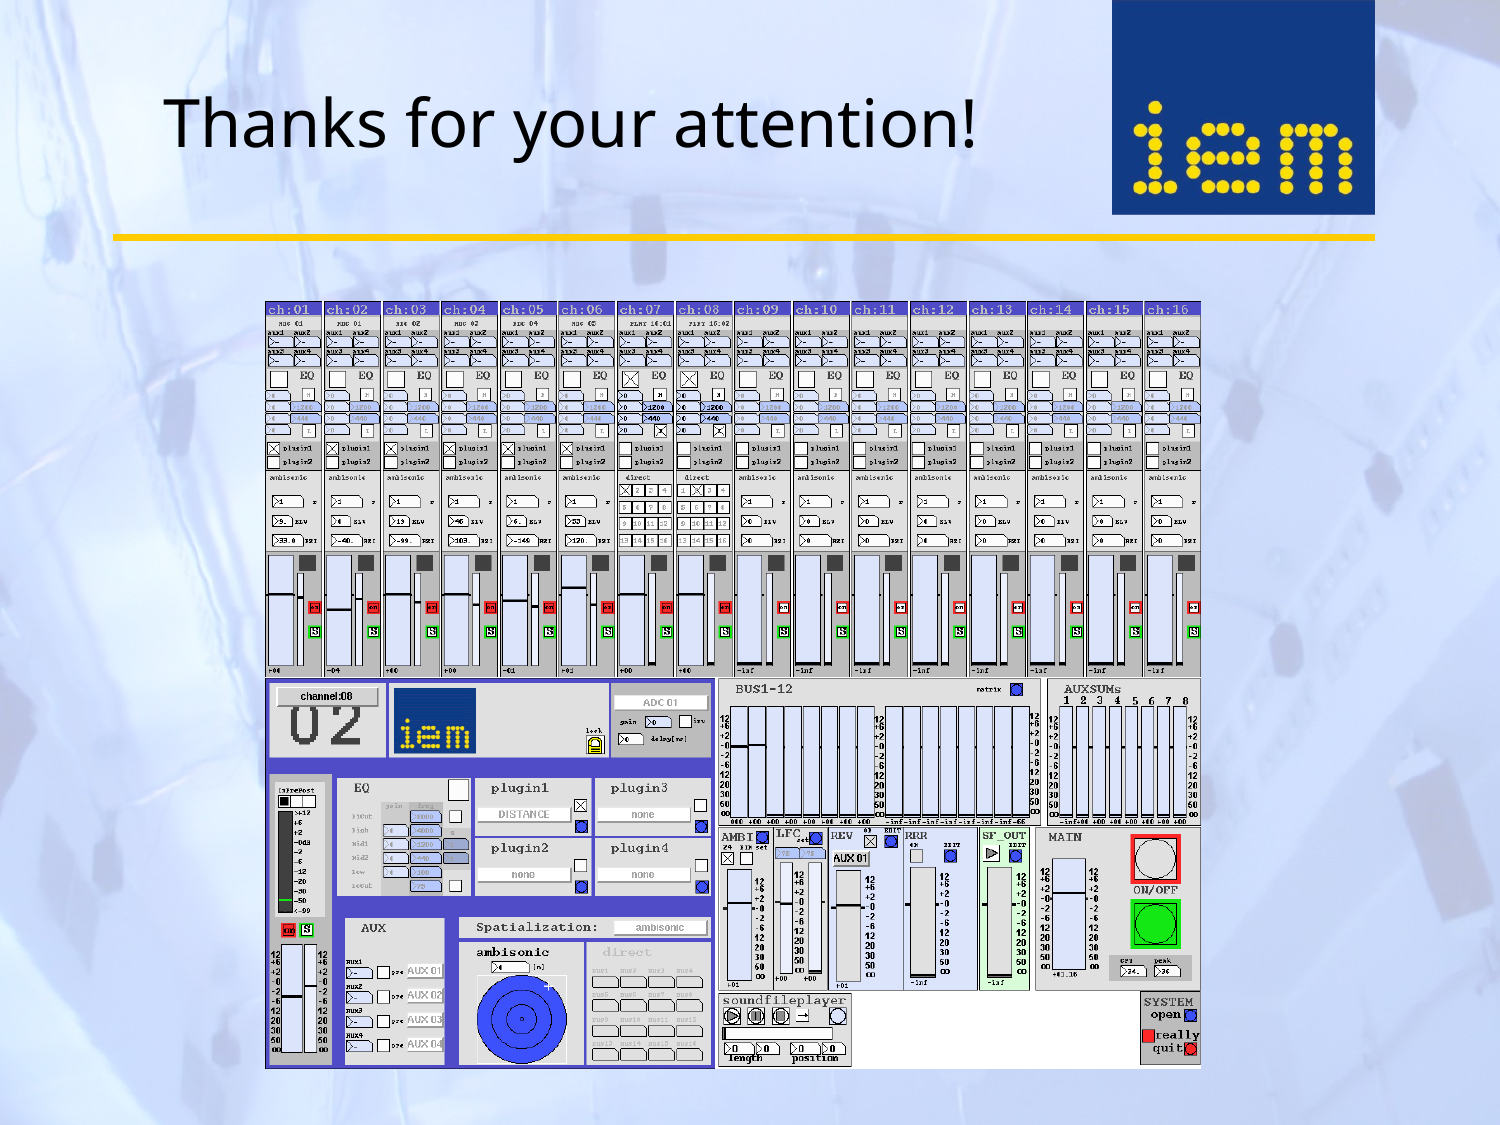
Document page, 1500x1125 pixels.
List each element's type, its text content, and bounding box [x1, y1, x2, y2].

subtitle Thanks for your attention! [88, 29, 1093, 213]
picture [0, 0, 1500, 1125]
